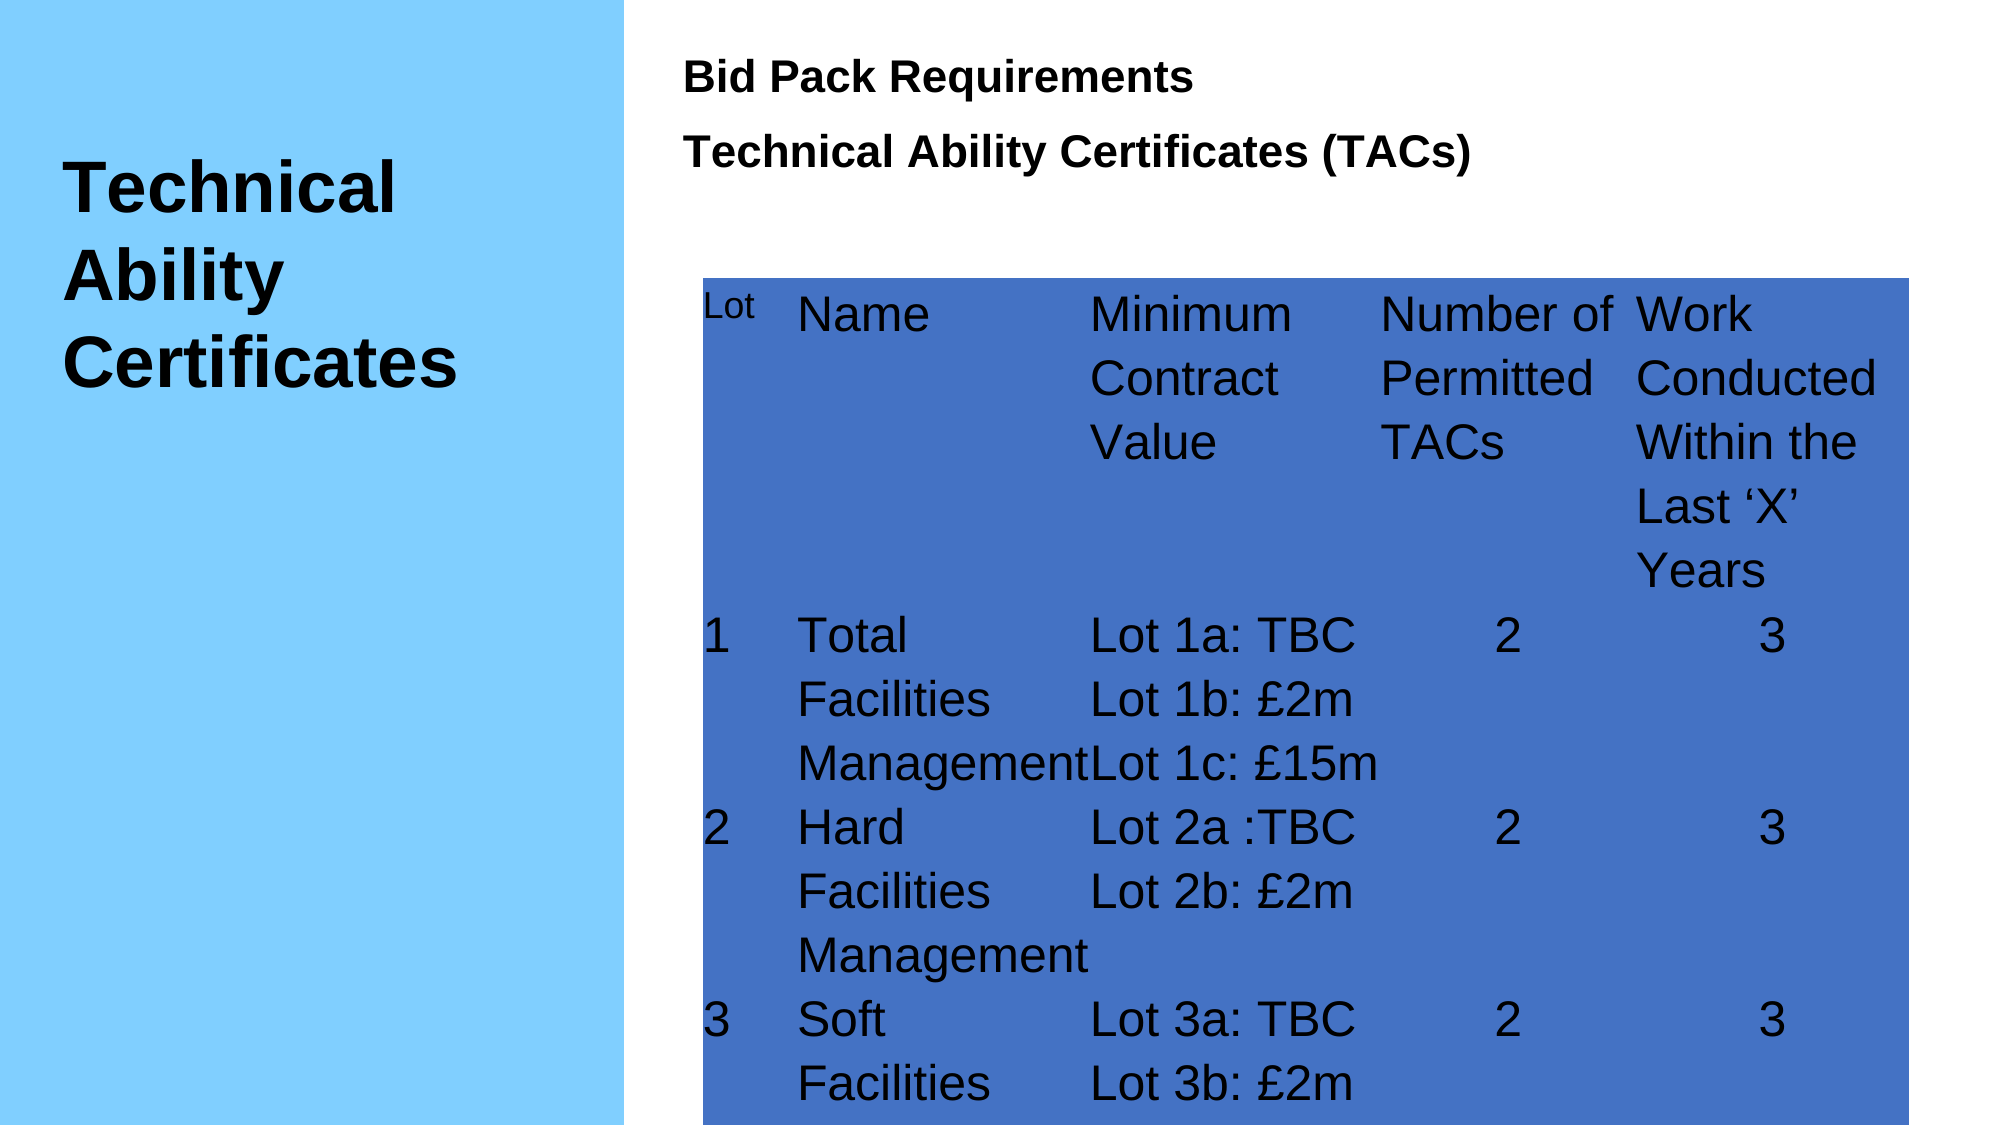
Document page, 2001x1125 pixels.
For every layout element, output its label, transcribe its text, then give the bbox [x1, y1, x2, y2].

table_cell Lot 1a: TBC Lot 1b: £2m Lot 1c: £15m [1090, 599, 1380, 791]
table_cell 2 [703, 791, 797, 983]
table_cell 1 [703, 599, 797, 791]
table_header Name [797, 278, 1090, 599]
table_cell 3 [1636, 983, 1909, 1125]
table_cell Lot 2a :TBC Lot 2b: £2m [1090, 791, 1380, 983]
table_header Minimum Contract Value [1090, 278, 1380, 599]
table_cell Hard Facilities Management [797, 791, 1090, 983]
table_cell 3 [1636, 791, 1909, 983]
table_cell 2 [1380, 599, 1636, 791]
table_header Number of Permitted TACs [1380, 278, 1636, 599]
table_cell 3 [1636, 599, 1909, 791]
table_cell Lot 3a: TBC Lot 3b: £2m [1090, 983, 1380, 1125]
table_cell Soft Facilities Management [797, 983, 1090, 1125]
table_cell 2 [1380, 791, 1636, 983]
table_header Lot [703, 278, 797, 599]
table_cell 2 [1380, 983, 1636, 1125]
table_cell Total Facilities Management [797, 599, 1090, 791]
title Technical Ability Certificates [62, 139, 564, 594]
table_header Work Conducted Within the Last ‘X’ Years [1636, 278, 1909, 599]
table_cell 3 [703, 983, 797, 1125]
title Bid Pack Requirements Technical Ability Certificates (TACs) [682, 46, 1873, 198]
